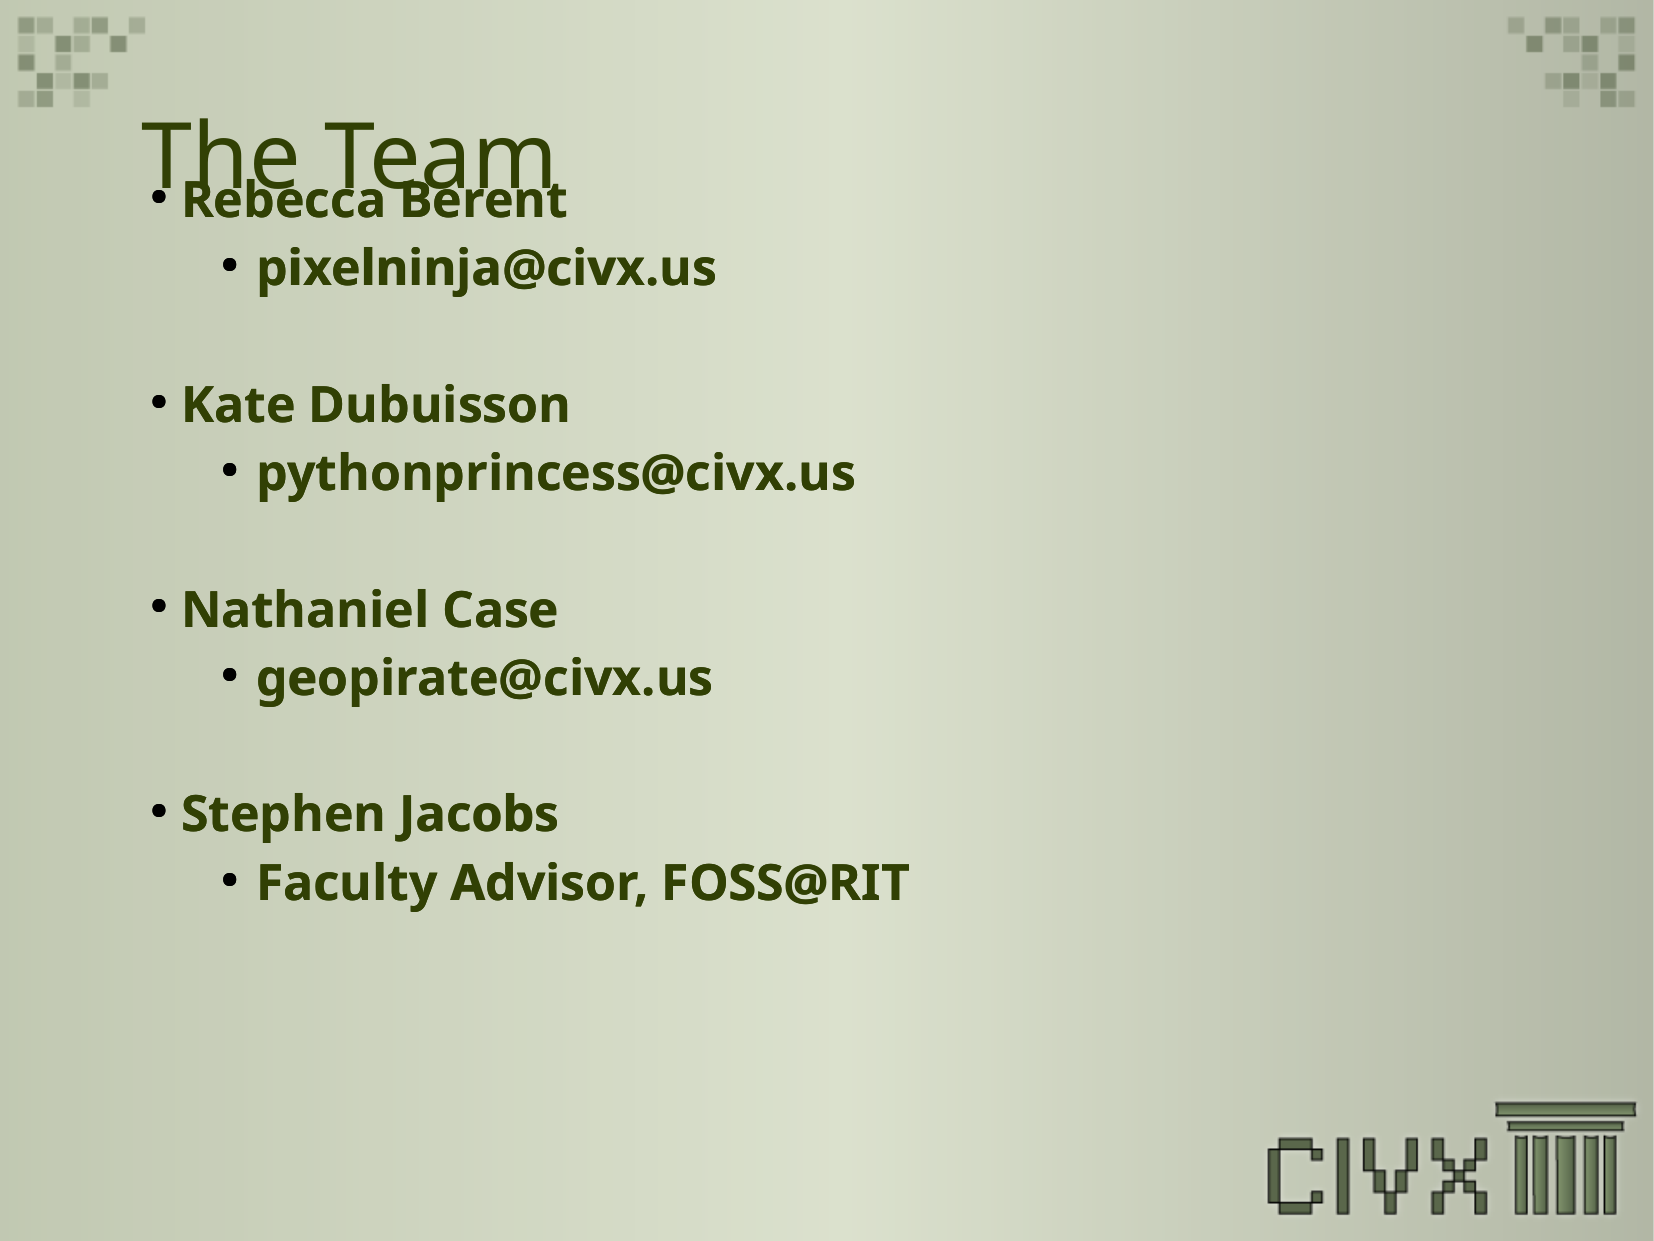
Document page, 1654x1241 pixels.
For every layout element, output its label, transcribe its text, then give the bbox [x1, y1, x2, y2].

picture [0, 0, 1654, 1241]
text_box Rebecca Berent pixelninja@civx.us Kate Dubuisson pythonprincess@civx.us Nathaniel Case geopirate@civx.us Stephen Jacobs Faculty Advisor, FOSS@RIT [150, 122, 1639, 1230]
title The Team [141, 56, 1630, 250]
